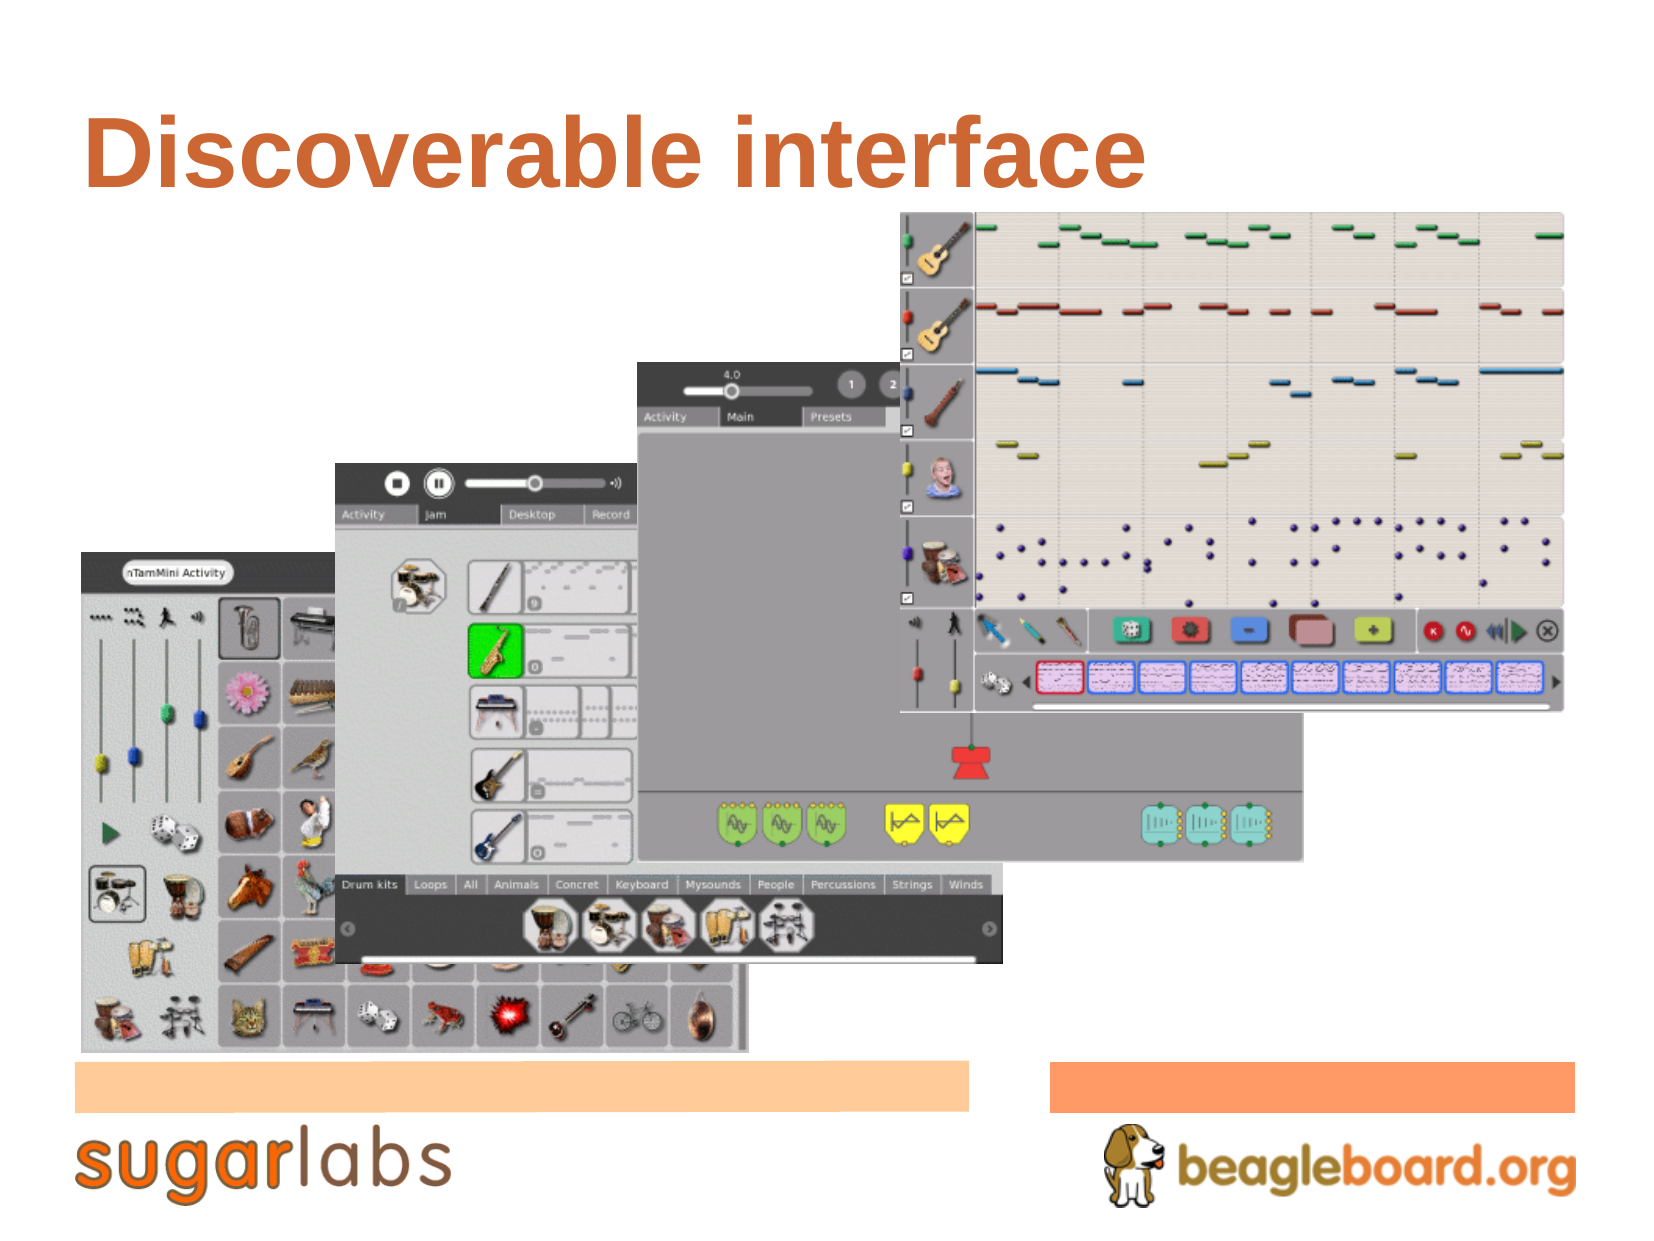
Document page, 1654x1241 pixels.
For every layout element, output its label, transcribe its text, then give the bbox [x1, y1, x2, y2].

picture [1104, 1124, 1576, 1208]
title Discoverable interface [82, 88, 1571, 218]
picture [75, 1124, 451, 1206]
picture [81, 212, 1566, 1053]
